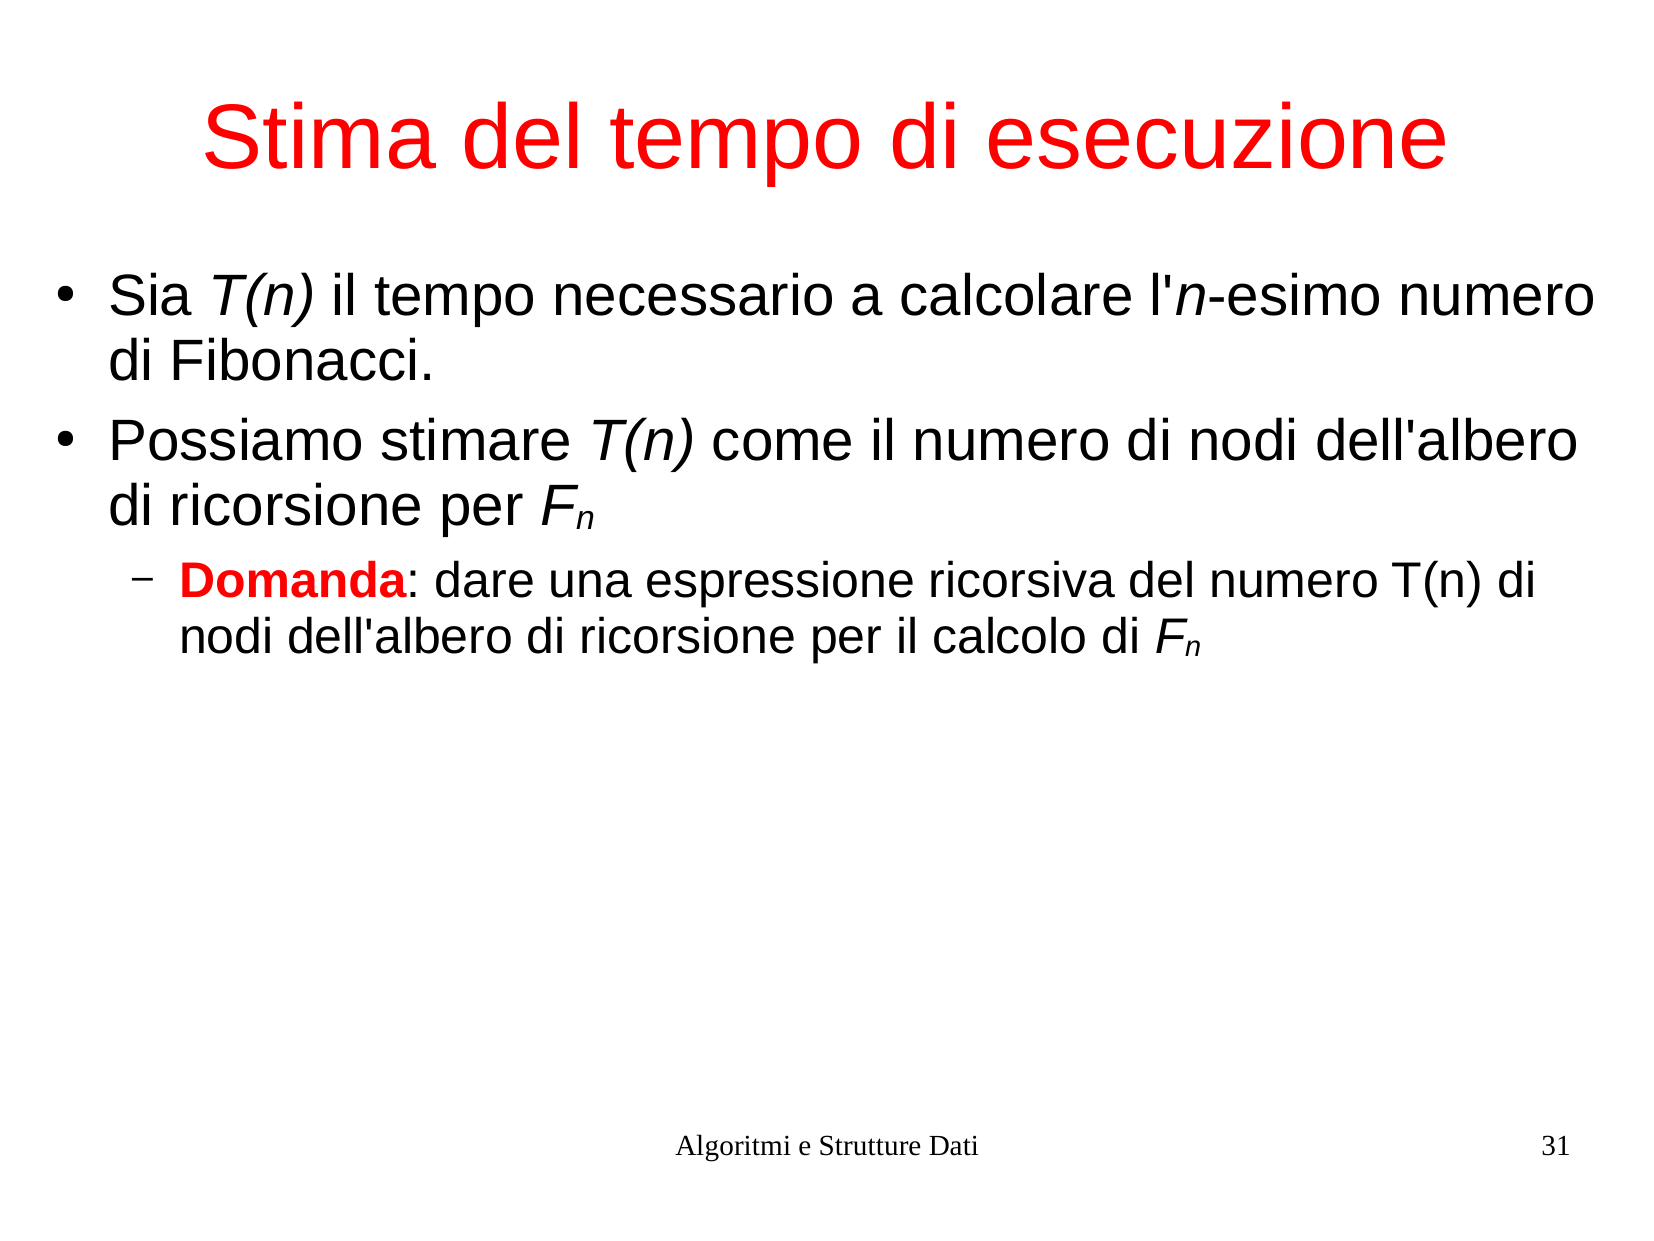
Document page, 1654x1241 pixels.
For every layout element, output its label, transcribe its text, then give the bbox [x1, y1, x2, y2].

title Stima del tempo di esecuzione [82, 49, 1571, 226]
list Sia T(n) il tempo necessario a calcolare l'n-esimo numero di Fibonacci. Possiamo stimare T(n) come il numero di nodi dell'albero di ricorsione per Fn Domanda: dare una espressione ricorsiva del numero T(n) di nodi dell'albero di ricorsione per il calcolo di Fn [37, 262, 1613, 1109]
